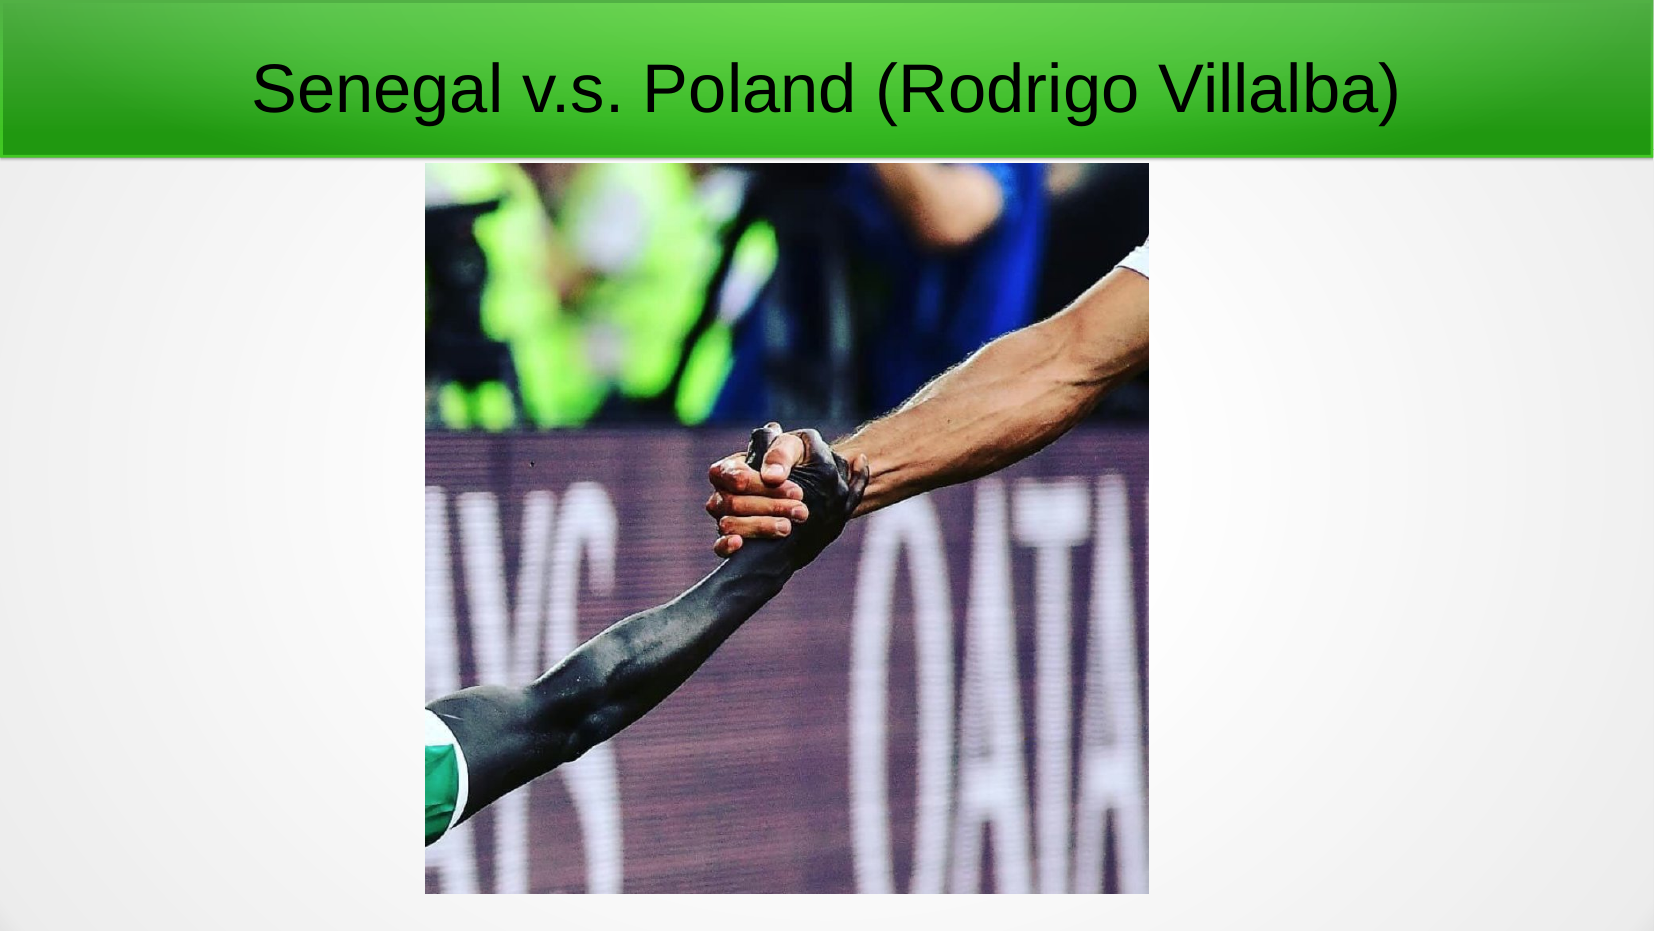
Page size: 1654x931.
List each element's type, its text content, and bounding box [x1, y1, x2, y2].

picture [425, 163, 1149, 894]
title Senegal v.s. Poland (Rodrigo Villalba) [82, 35, 1571, 142]
